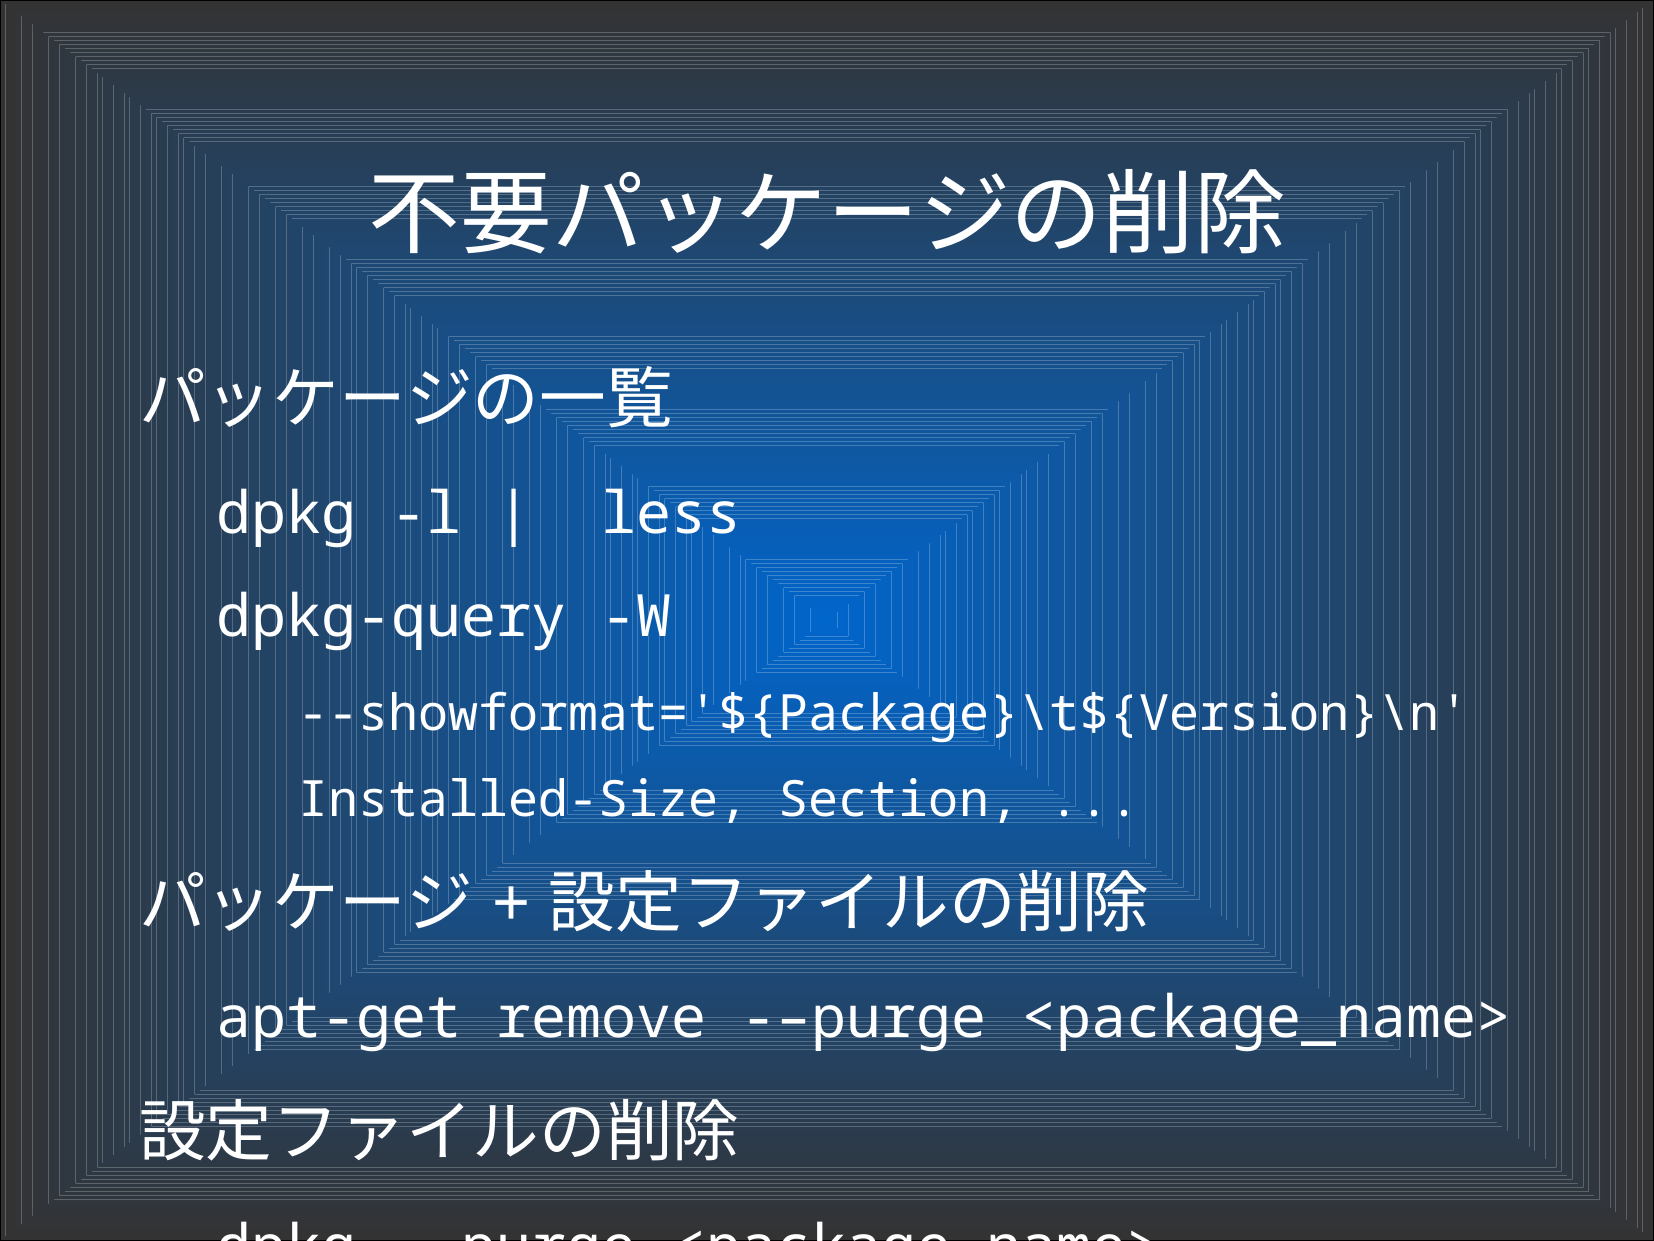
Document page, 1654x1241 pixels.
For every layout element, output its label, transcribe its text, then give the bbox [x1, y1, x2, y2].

title 不要パッケージの削除 [121, 102, 1534, 311]
chart [573, 576, 1107, 695]
list パッケージの一覧 dpkg -l | less dpkg-query -W --showformat='${Package}\t${Version}\n' Installed-Size, Section, ... パッケージ+設定ファイルの削除 apt-get remove -–purge <package_name> 設定ファイルの削除 dpkg --purge <package_name> [121, 344, 1597, 1141]
